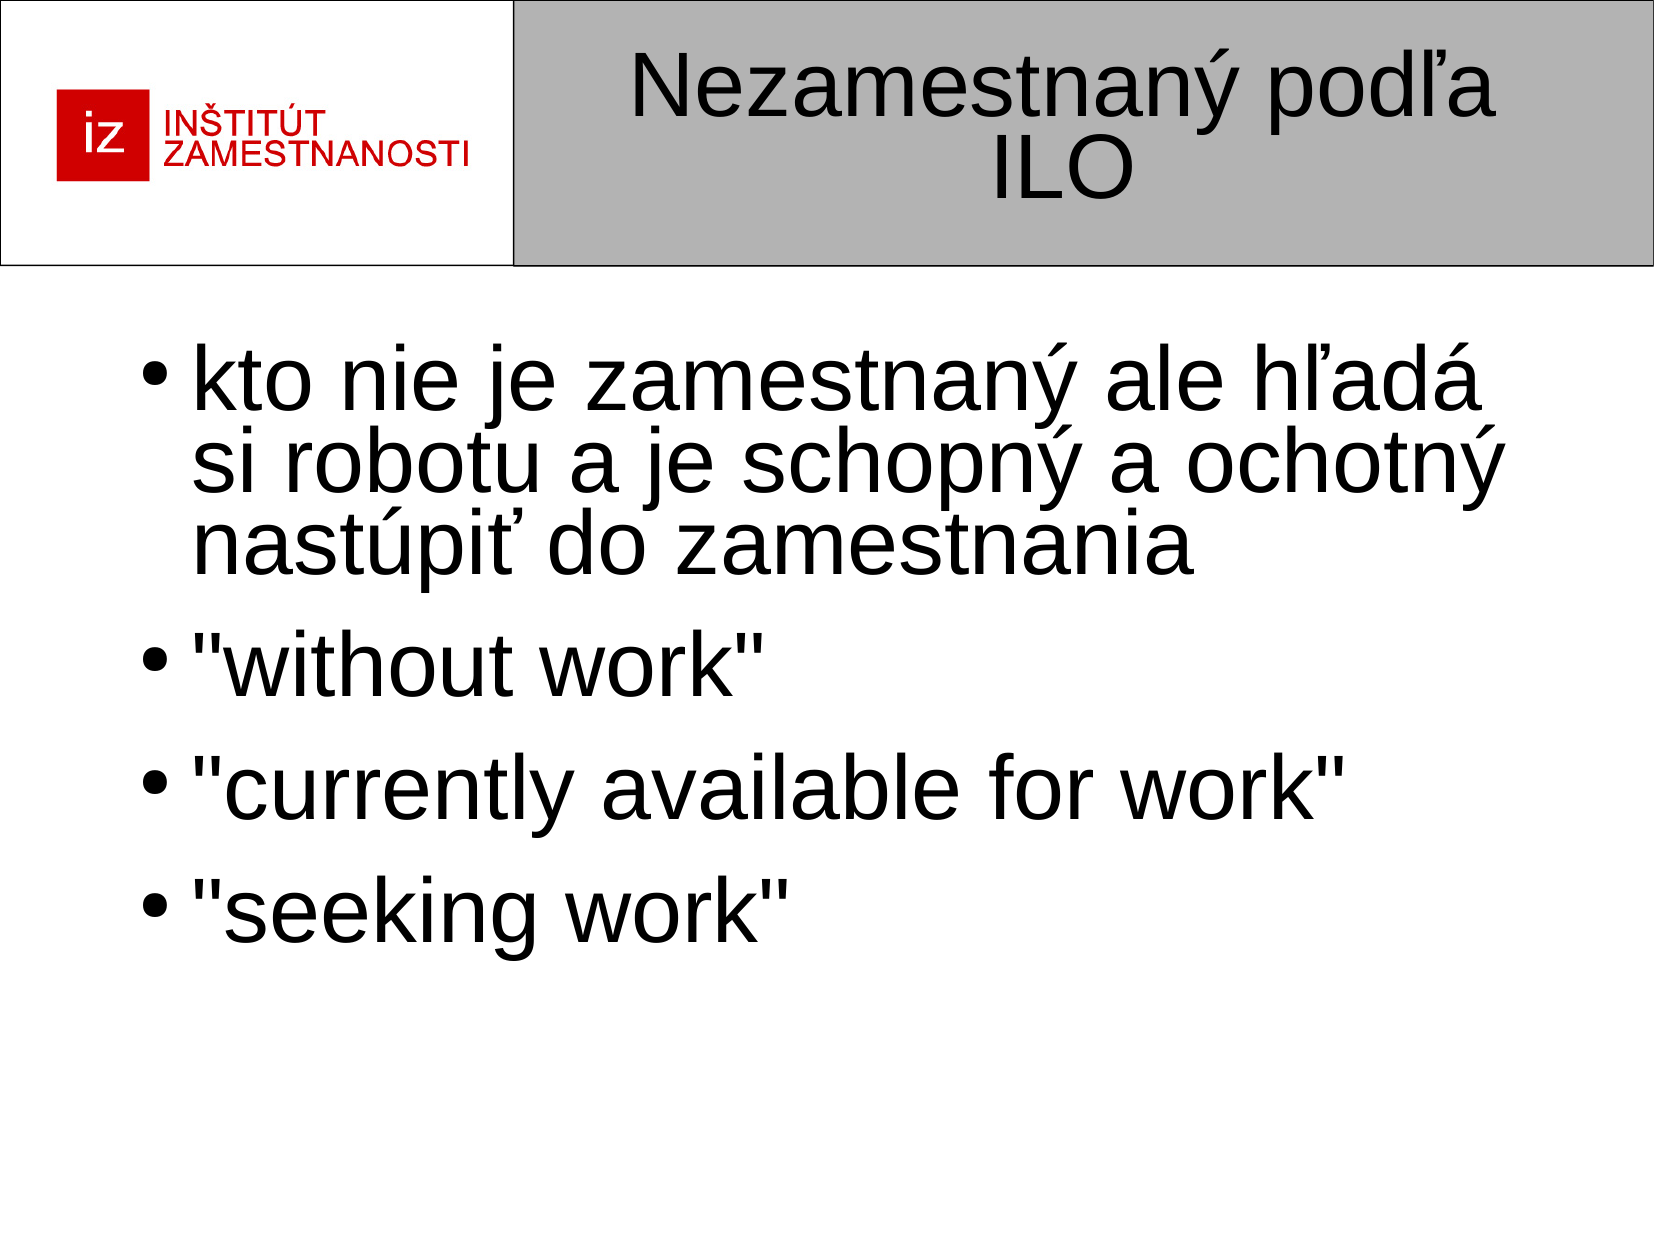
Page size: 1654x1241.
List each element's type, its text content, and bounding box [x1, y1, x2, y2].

list kto nie je zamestnaný ale hľadá si robotu a je schopný a ochotný nastúpiť do zamestnania "without work" "currently available for work" "seeking work" [121, 344, 1533, 1112]
title Nezamestnaný podľa ILO [561, 37, 1565, 229]
picture [5, 8, 512, 257]
